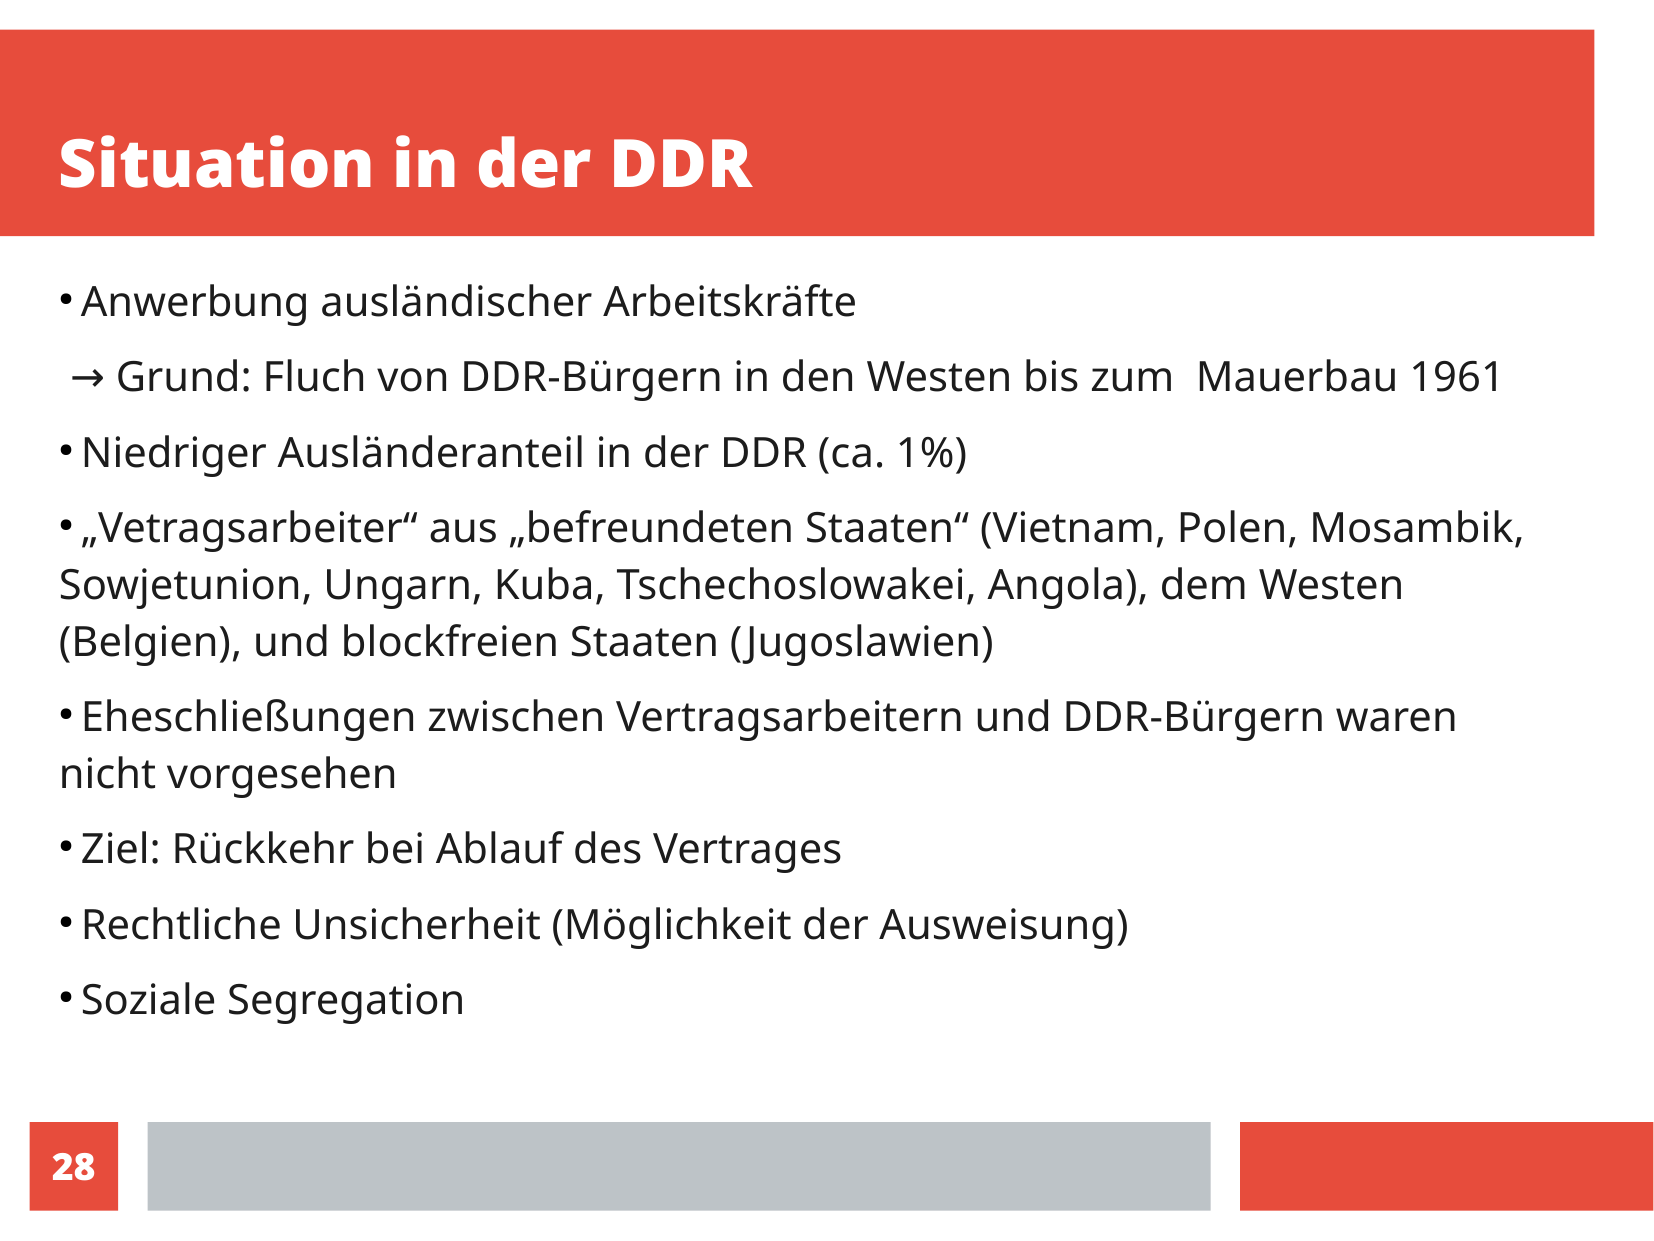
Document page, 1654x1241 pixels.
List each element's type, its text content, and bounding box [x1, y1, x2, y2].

list Anwerbung ausländischer Arbeitskräfte → Grund: Fluch von DDR-Bürgern in den Westen bis zum Mauerbau 1961 Niedriger Ausländeranteil in der DDR (ca. 1%) „Vetragsarbeiter“ aus „befreundeten Staaten“ (Vietnam, Polen, Mosambik, Sowjetunion, Ungarn, Kuba, Tschechoslowakei, Angola), dem Westen (Belgien), und blockfreien Staaten (Jugoslawien) Eheschließungen zwischen Vertragsarbeitern und DDR-Bürgern waren nicht vorgesehen Ziel: Rückkehr bei Ablauf des Vertrages Rechtliche Unsicherheit (Möglichkeit der Ausweisung) Soziale Segregation [59, 271, 1565, 1040]
title Situation in der DDR [59, 59, 1595, 207]
